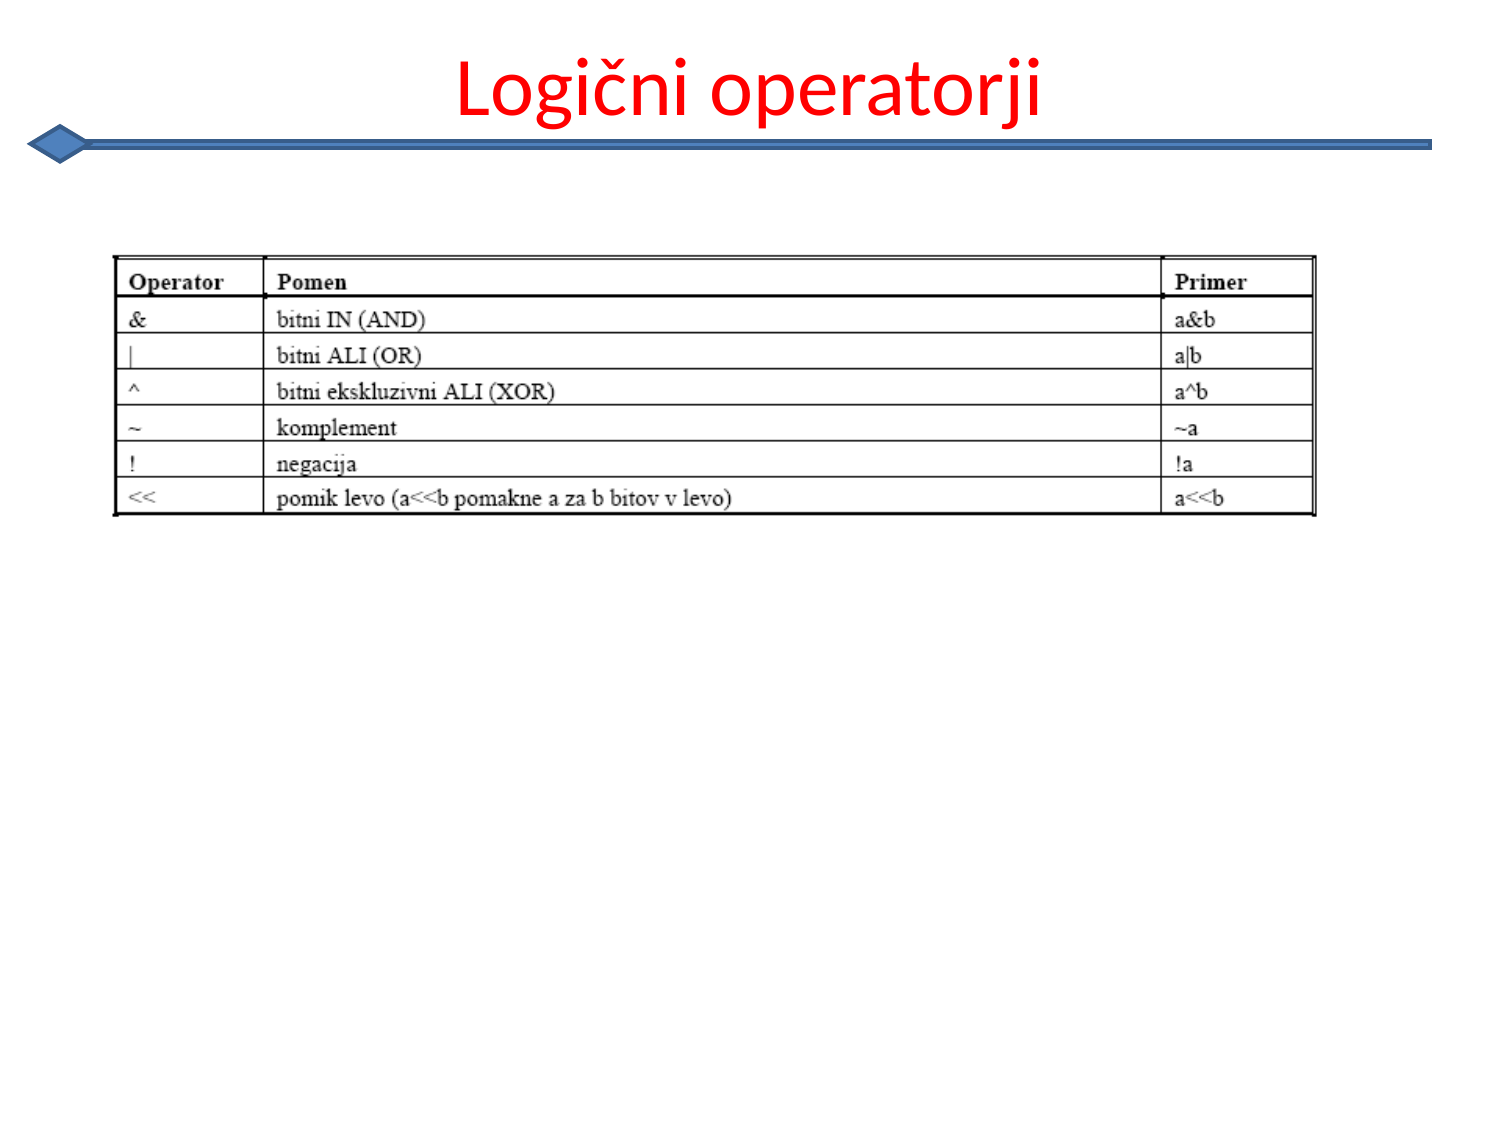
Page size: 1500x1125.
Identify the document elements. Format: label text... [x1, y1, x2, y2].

picture [105, 246, 1331, 528]
title Logični operatorji [75, 23, 1426, 141]
